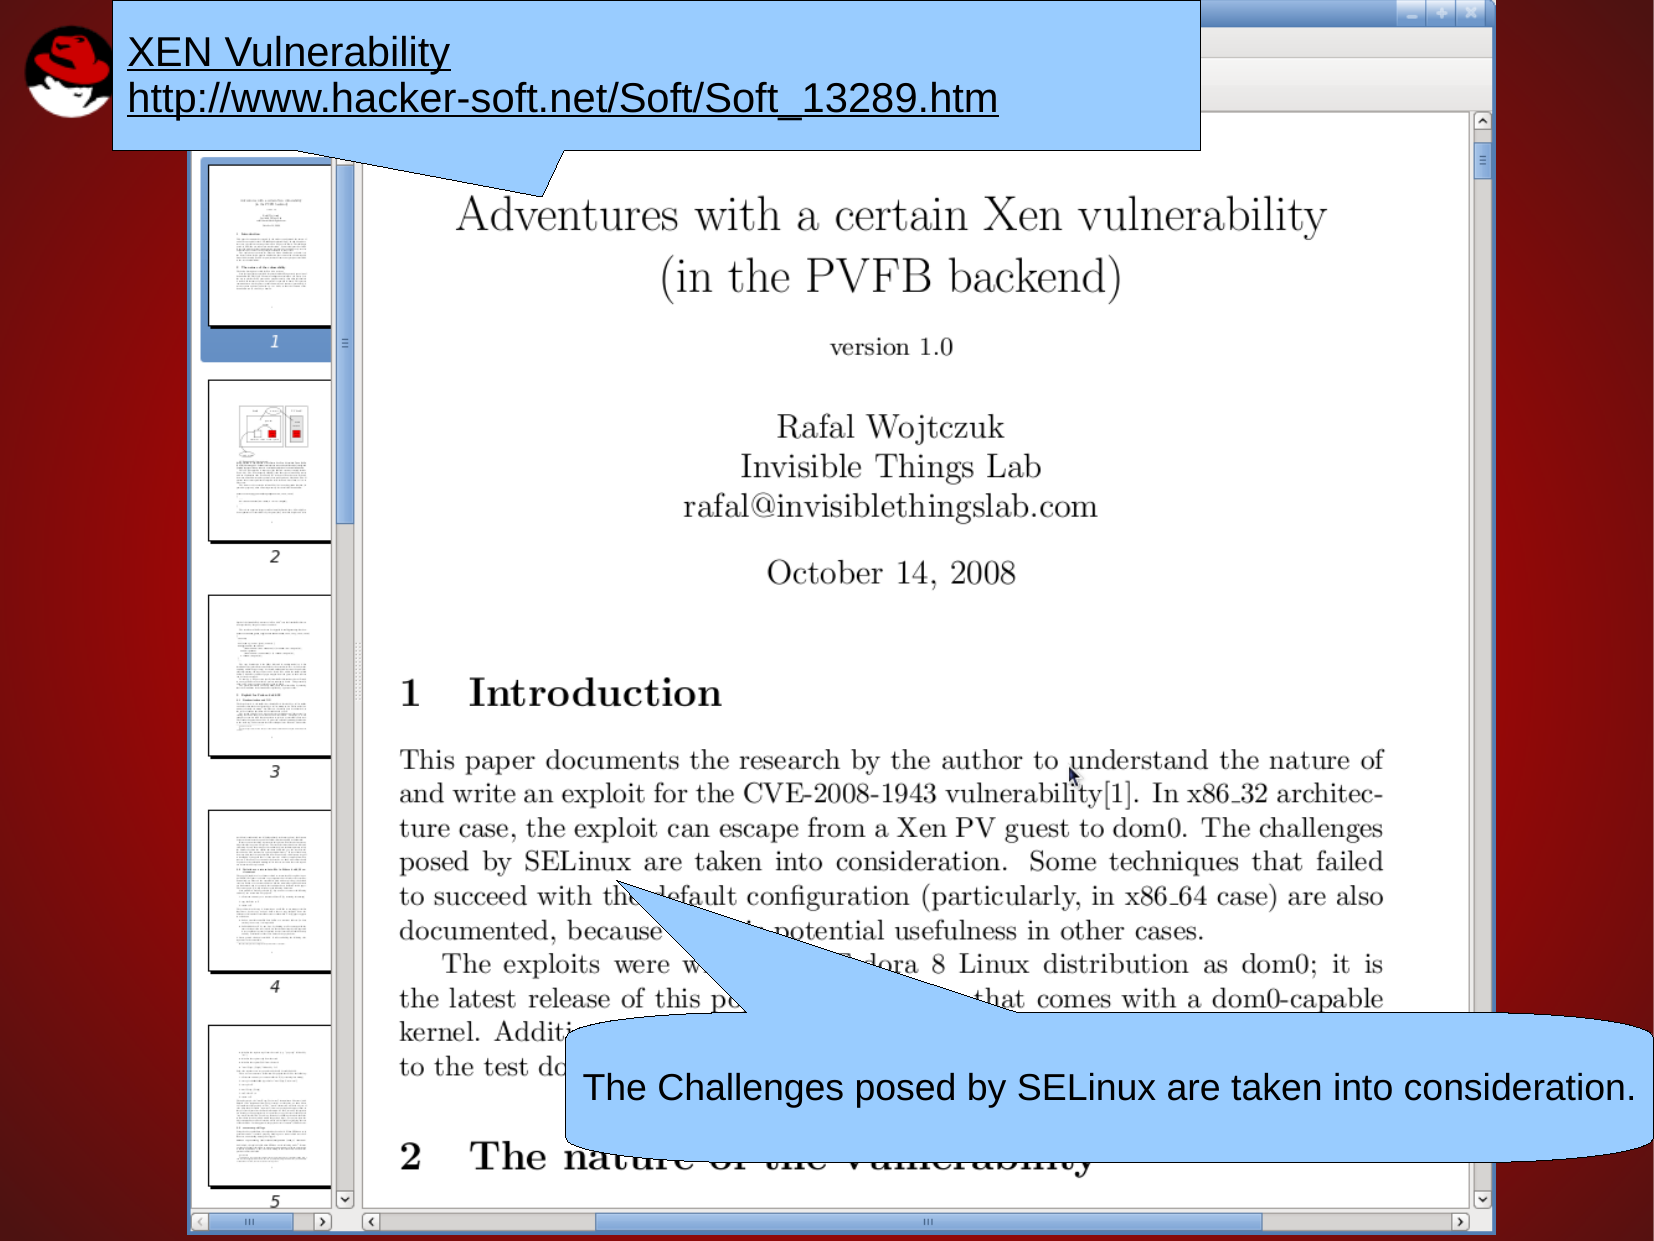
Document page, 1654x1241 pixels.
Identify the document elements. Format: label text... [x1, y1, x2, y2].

picture [0, 0, 1654, 1241]
text_box XEN Vulnerability http://www.hacker-soft.net/Soft/Soft_13289.htm [112, 0, 1201, 197]
text_box The Challenges posed by SELinux are taken into consideration. [565, 880, 1654, 1163]
